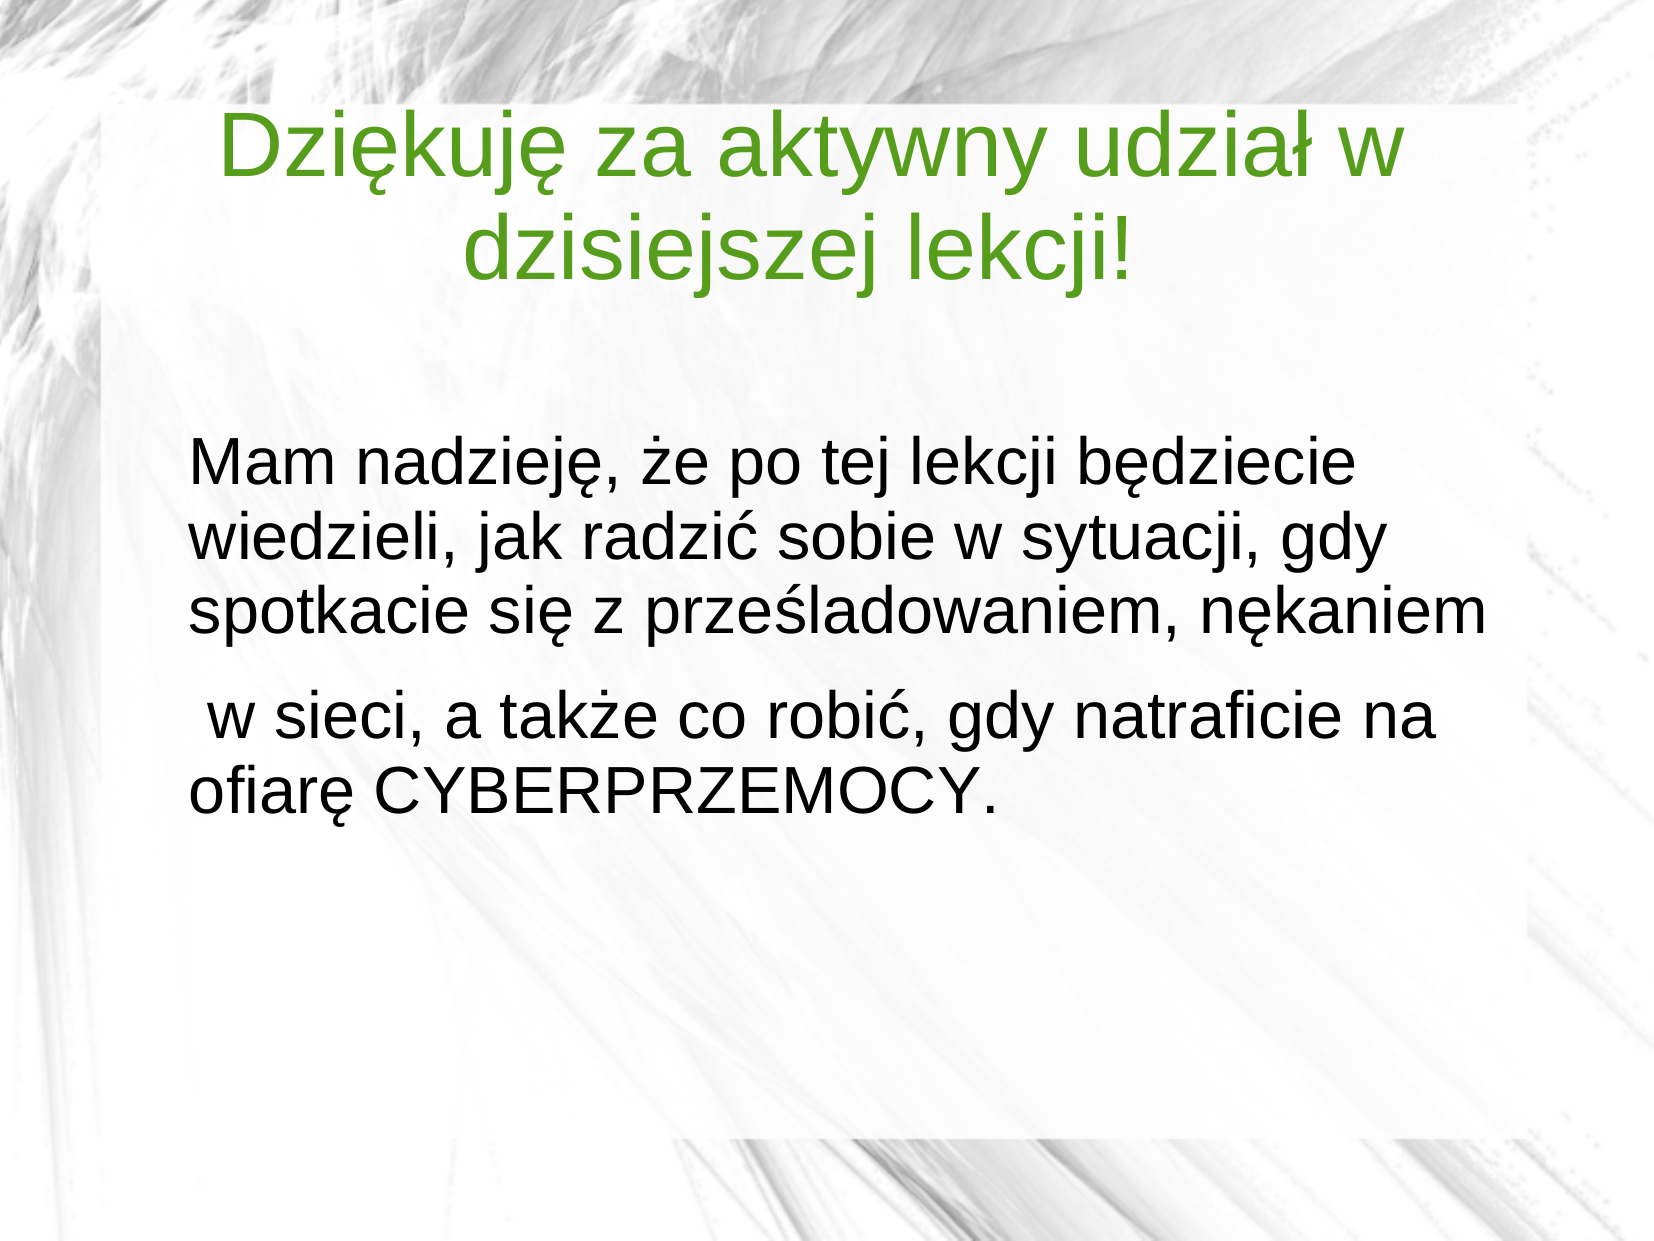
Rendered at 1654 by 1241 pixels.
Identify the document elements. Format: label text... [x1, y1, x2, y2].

picture [0, 0, 1654, 1241]
title Dziękuję za aktywny udział w dzisiejszej lekcji! [118, 93, 1506, 299]
list Mam nadzieję, że po tej lekcji będziecie wiedzieli, jak radzić sobie w sytuacji, gdy spotkacie się z prześladowaniem, nękaniem w sieci, a także co robić, gdy natraficie na ofiarę CYBERPRZEMOCY. [118, 319, 1571, 945]
